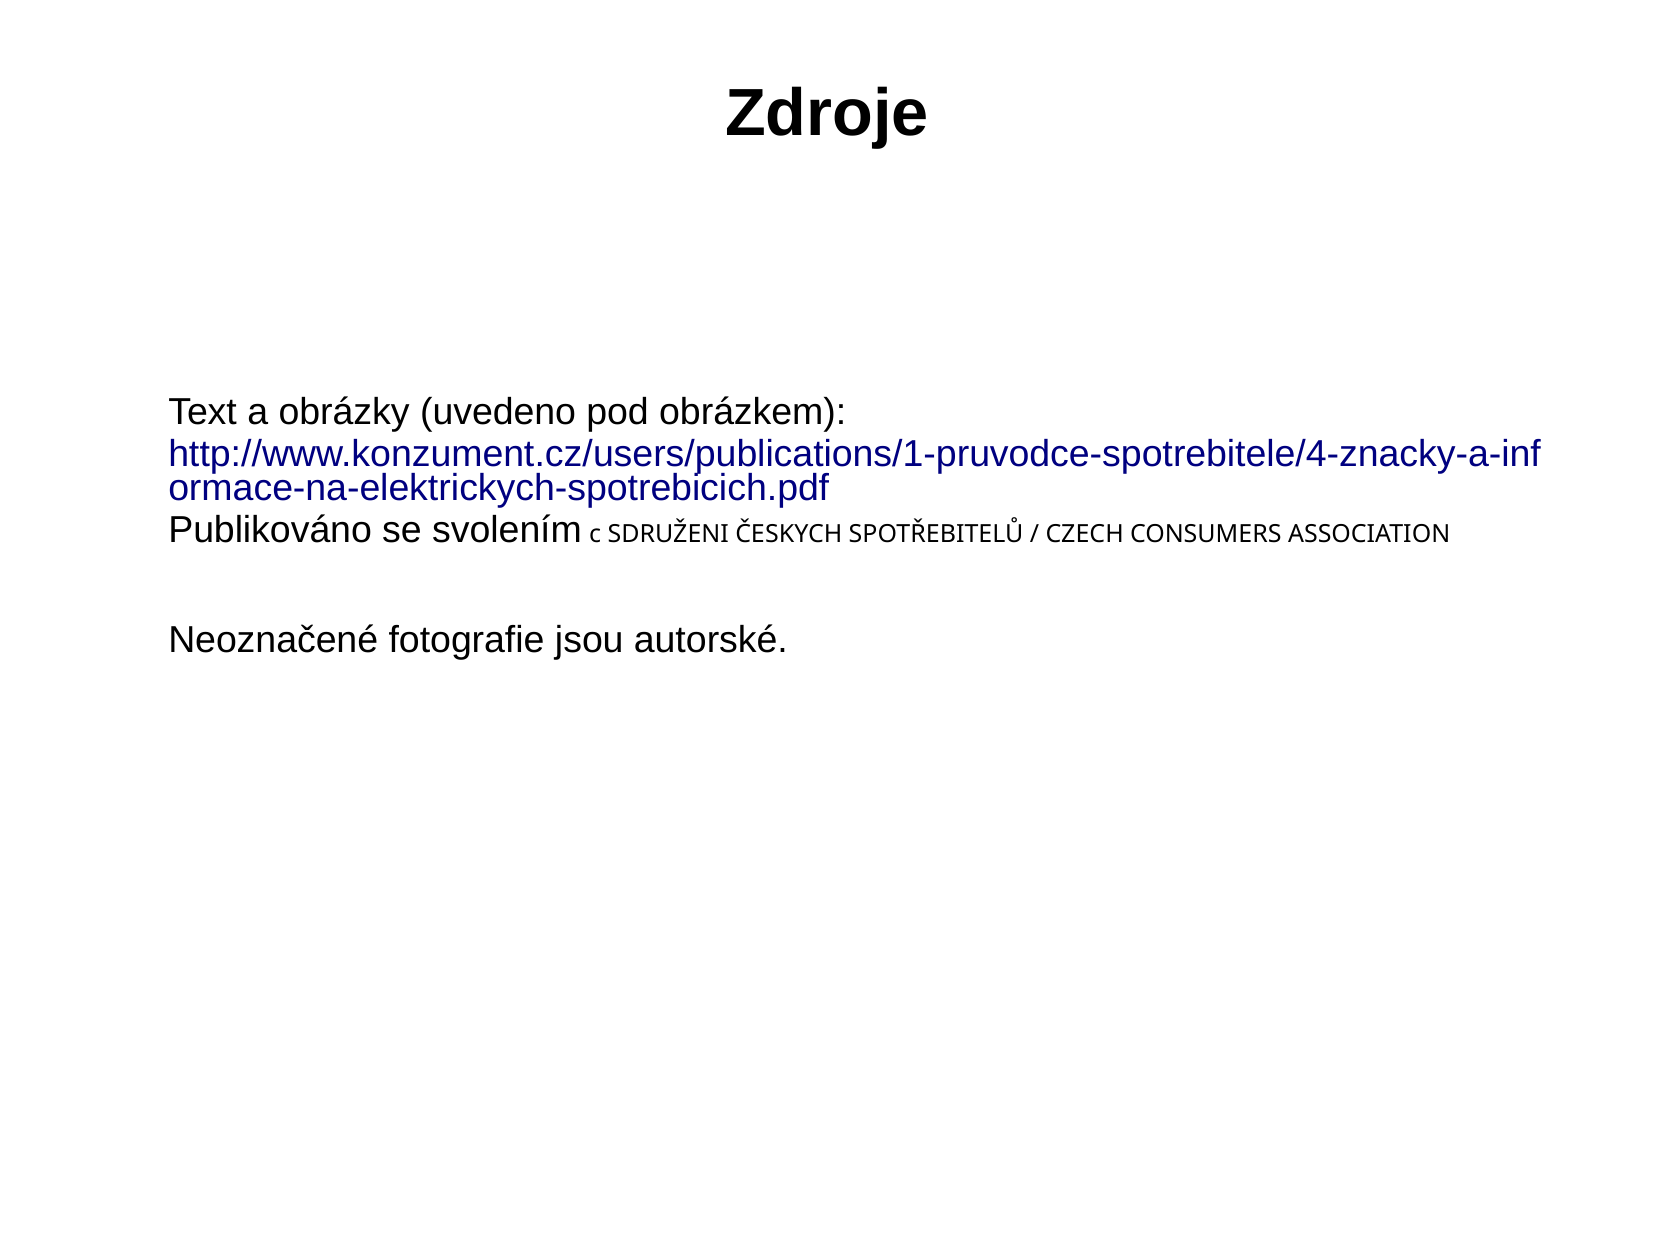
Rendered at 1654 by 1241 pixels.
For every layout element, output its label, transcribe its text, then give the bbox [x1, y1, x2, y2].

text_box [82, 255, 1607, 1052]
text_box Text a obrázky (uvedeno pod obrázkem): http://www.konzument.cz/users/publications/1-pruvodce-spotrebitele/4-znacky-a-informace-na-elektrickych-spotrebicich.pdf Publikováno se svolením c SDRUŽENI ČESKYCH SPOTŘEBITELŮ / CZECH CONSUMERS ASSOCIATION Neoznačené fotografie jsou autorské. [153, 387, 1560, 630]
title Zdroje [82, 46, 1571, 178]
